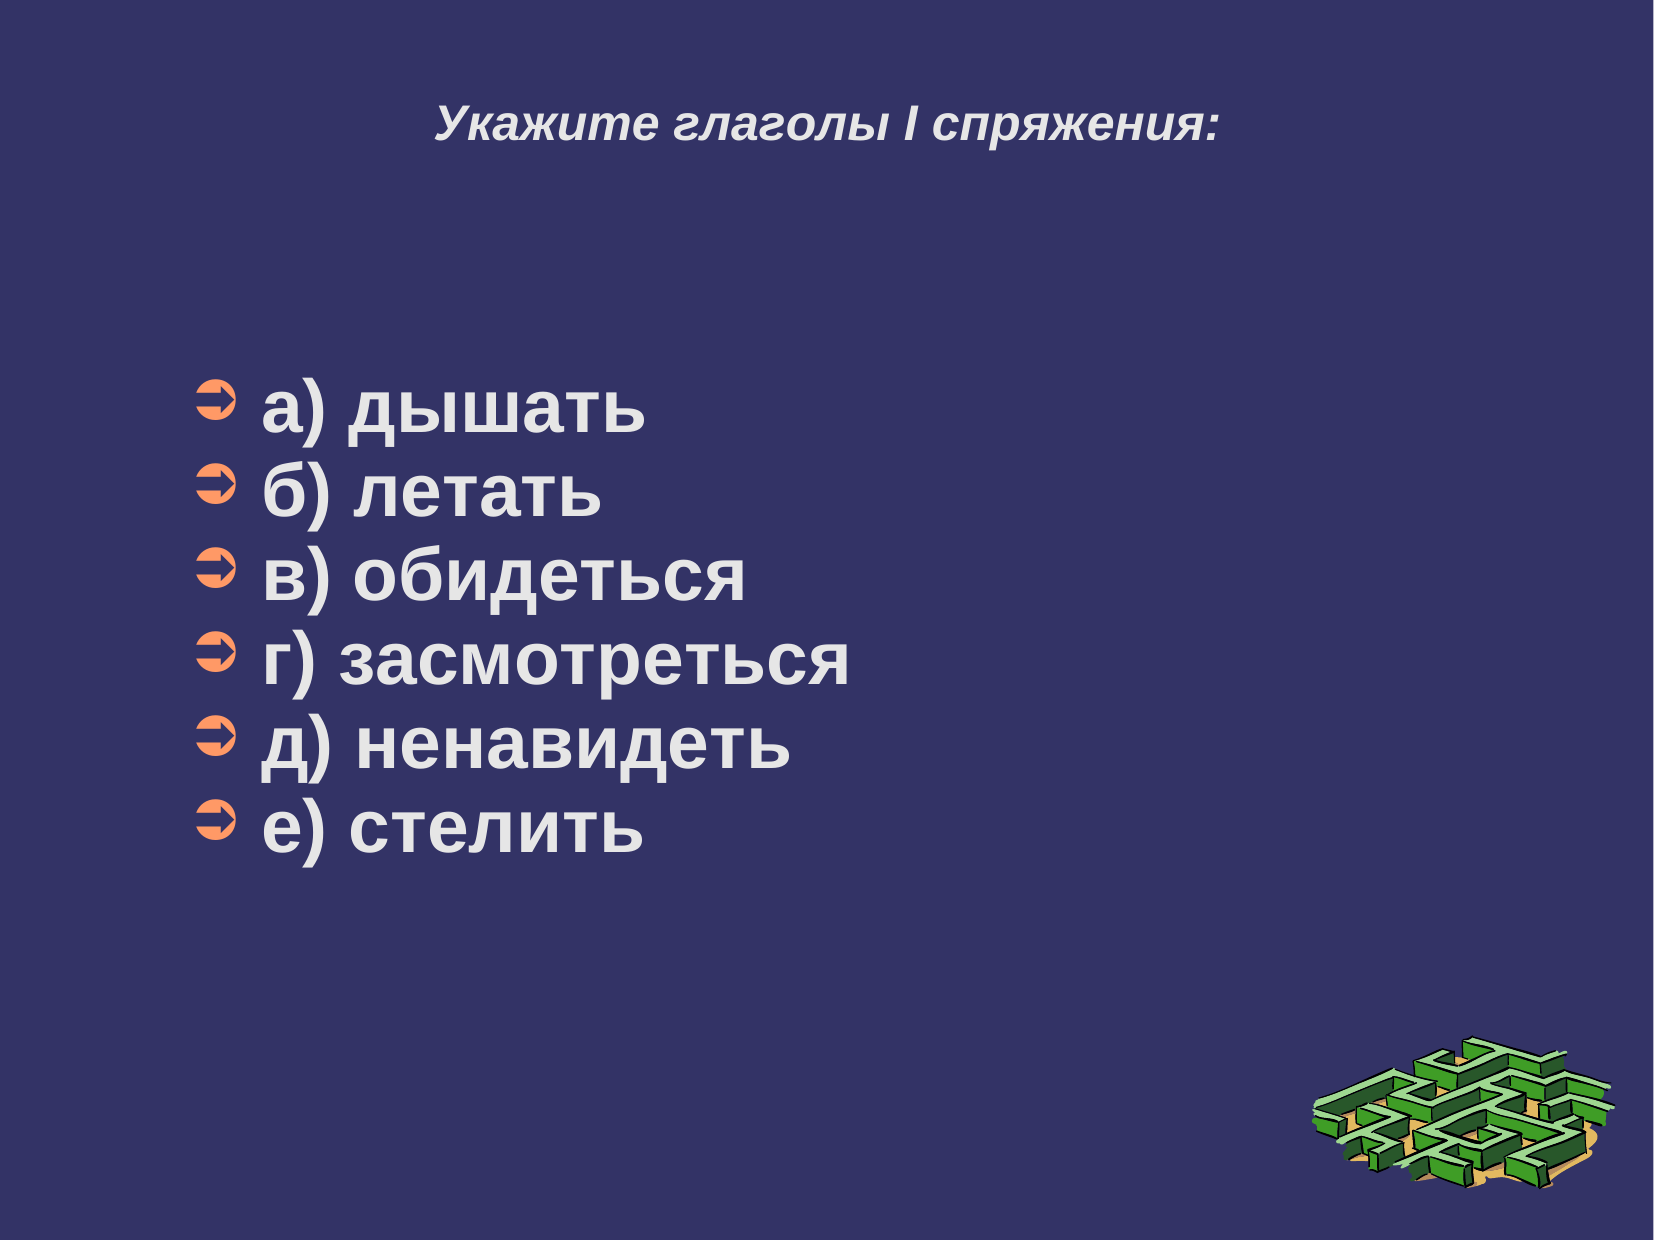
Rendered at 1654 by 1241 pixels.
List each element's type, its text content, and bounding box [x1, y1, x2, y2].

list а) дышать б) летать в) обидеться г) засмотреться д) ненавидеть е) стелить [178, 364, 1570, 1147]
title Укажите глаголы I спряжения: [121, 19, 1534, 227]
